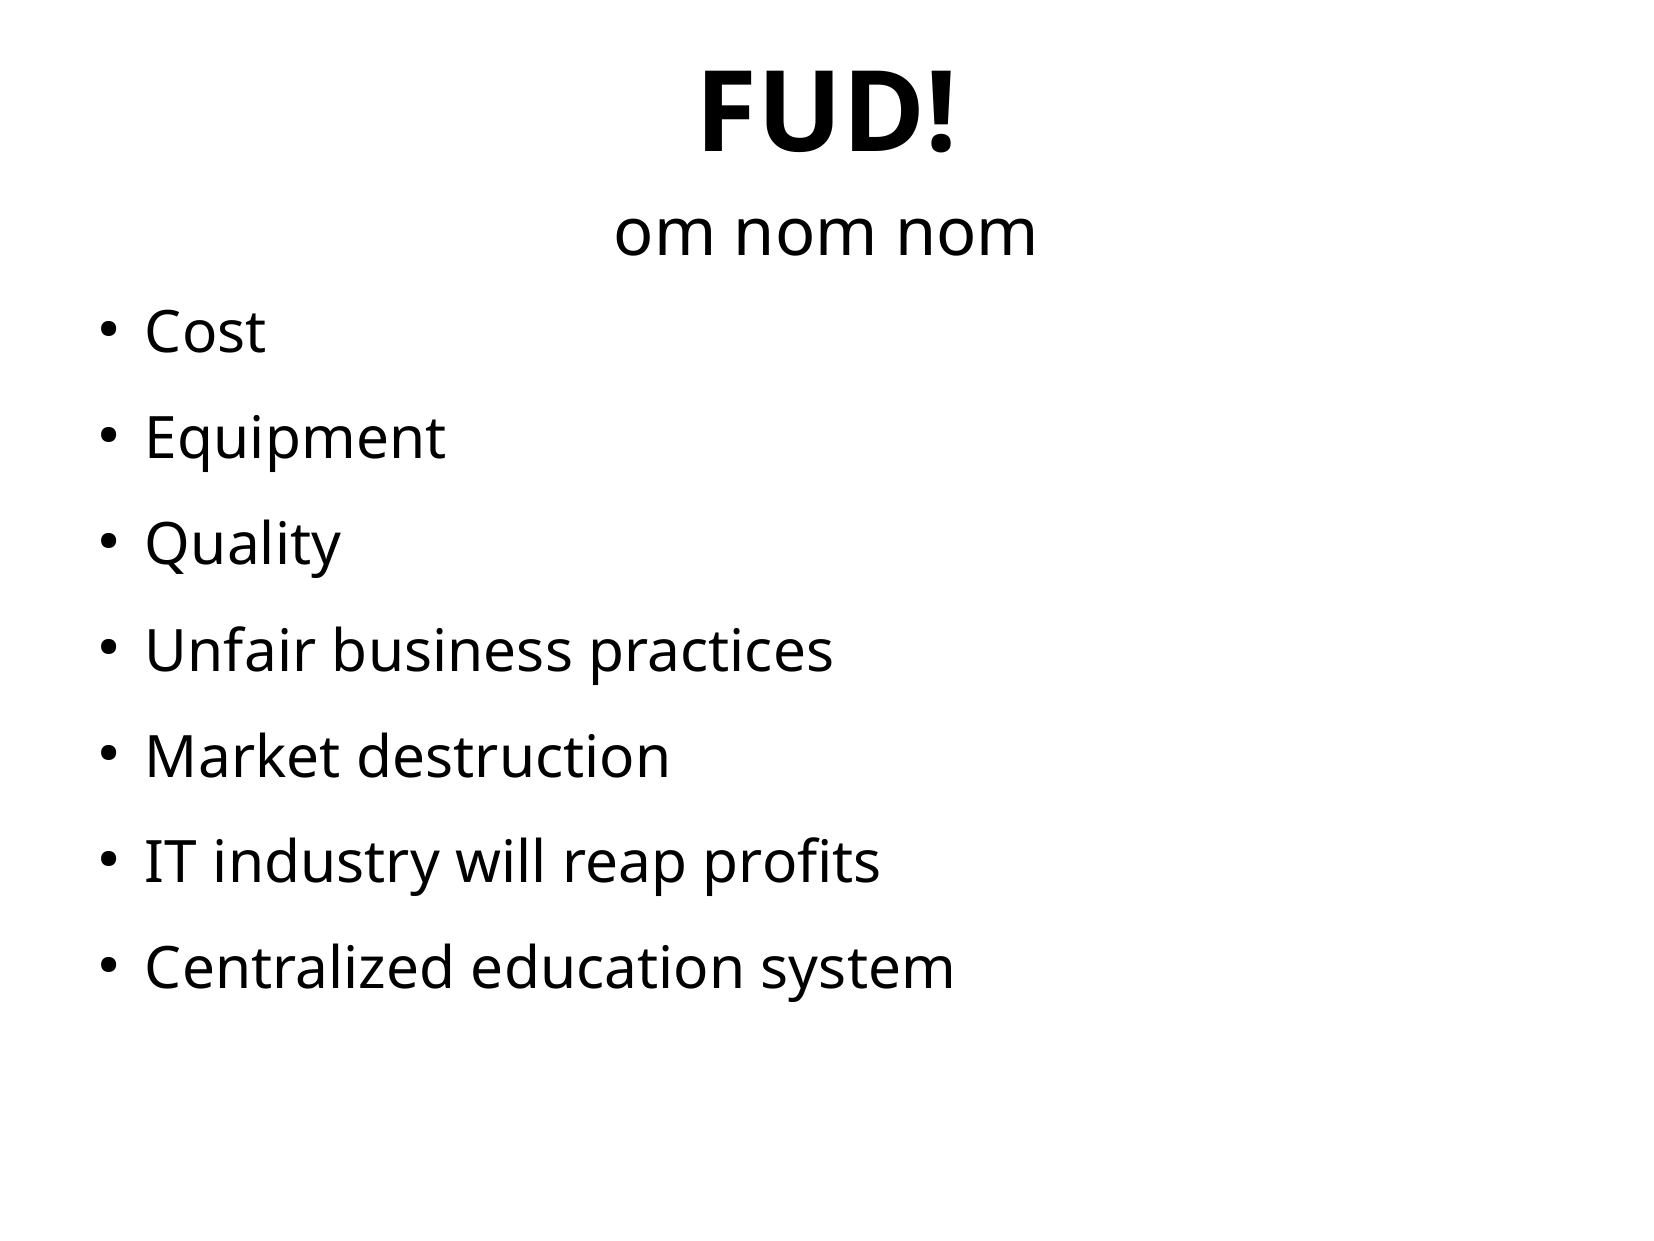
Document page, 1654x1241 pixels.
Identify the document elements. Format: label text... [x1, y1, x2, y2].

title FUD! om nom nom [82, 49, 1571, 257]
list Cost Equipment Quality Unfair business practices Market destruction IT industry will reap profits Centralized education system [82, 290, 1538, 1010]
